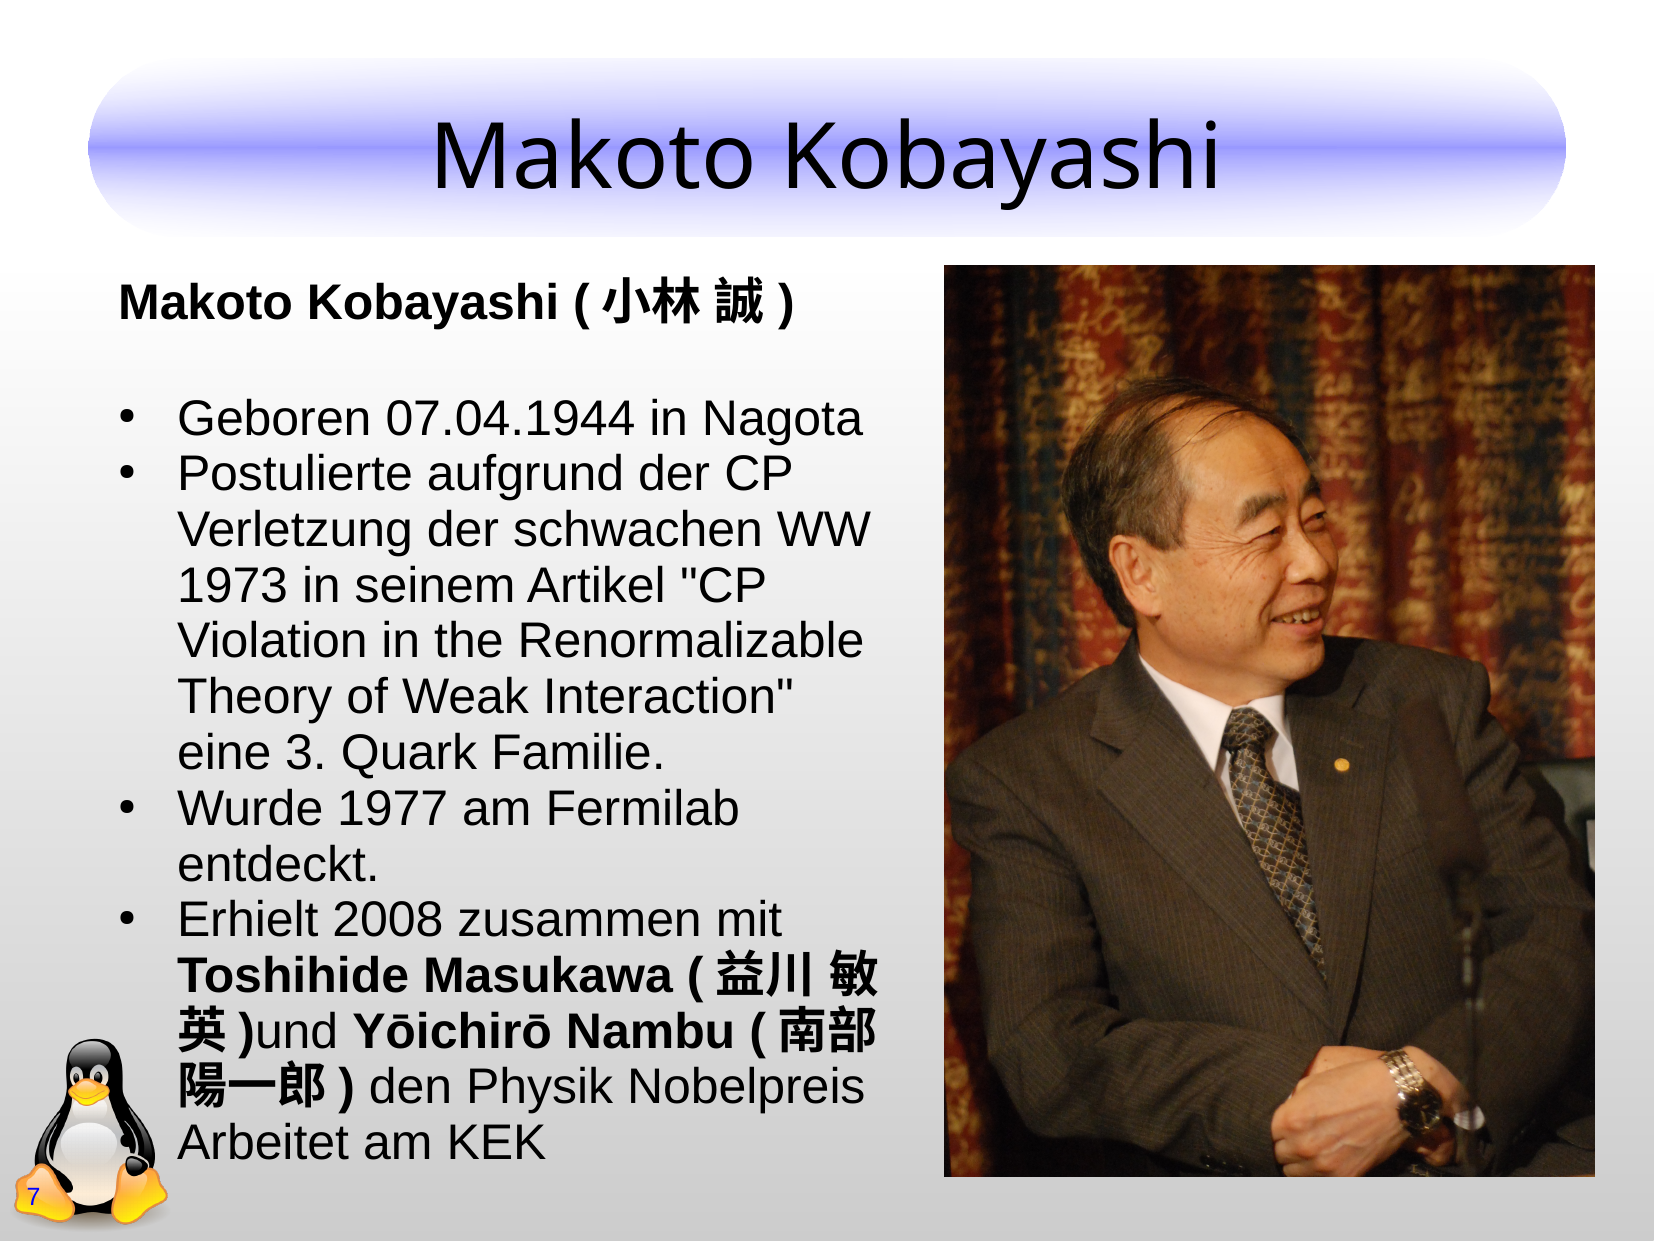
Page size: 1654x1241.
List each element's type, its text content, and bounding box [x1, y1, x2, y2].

picture [2, 1030, 178, 1241]
text_box Makoto Kobayashi (小林 誠) Geboren 07.04.1944 in Nagota Postulierte aufgrund der CP Verletzung der schwachen WW 1973 in seinem Artikel "CP Violation in the Renormalizable Theory of Weak Interaction" eine 3. Quark Familie. Wurde 1977 am Fermilab entdeckt. Erhielt 2008 zusammen mit Toshihide Masukawa (益川 敏英)und Yōichirō Nambu (南部 陽一郎) den Physik Nobelpreis Arbeitet am KEK [118, 265, 892, 1161]
title Makoto Kobayashi [82, 56, 1571, 250]
picture [944, 265, 1595, 1177]
